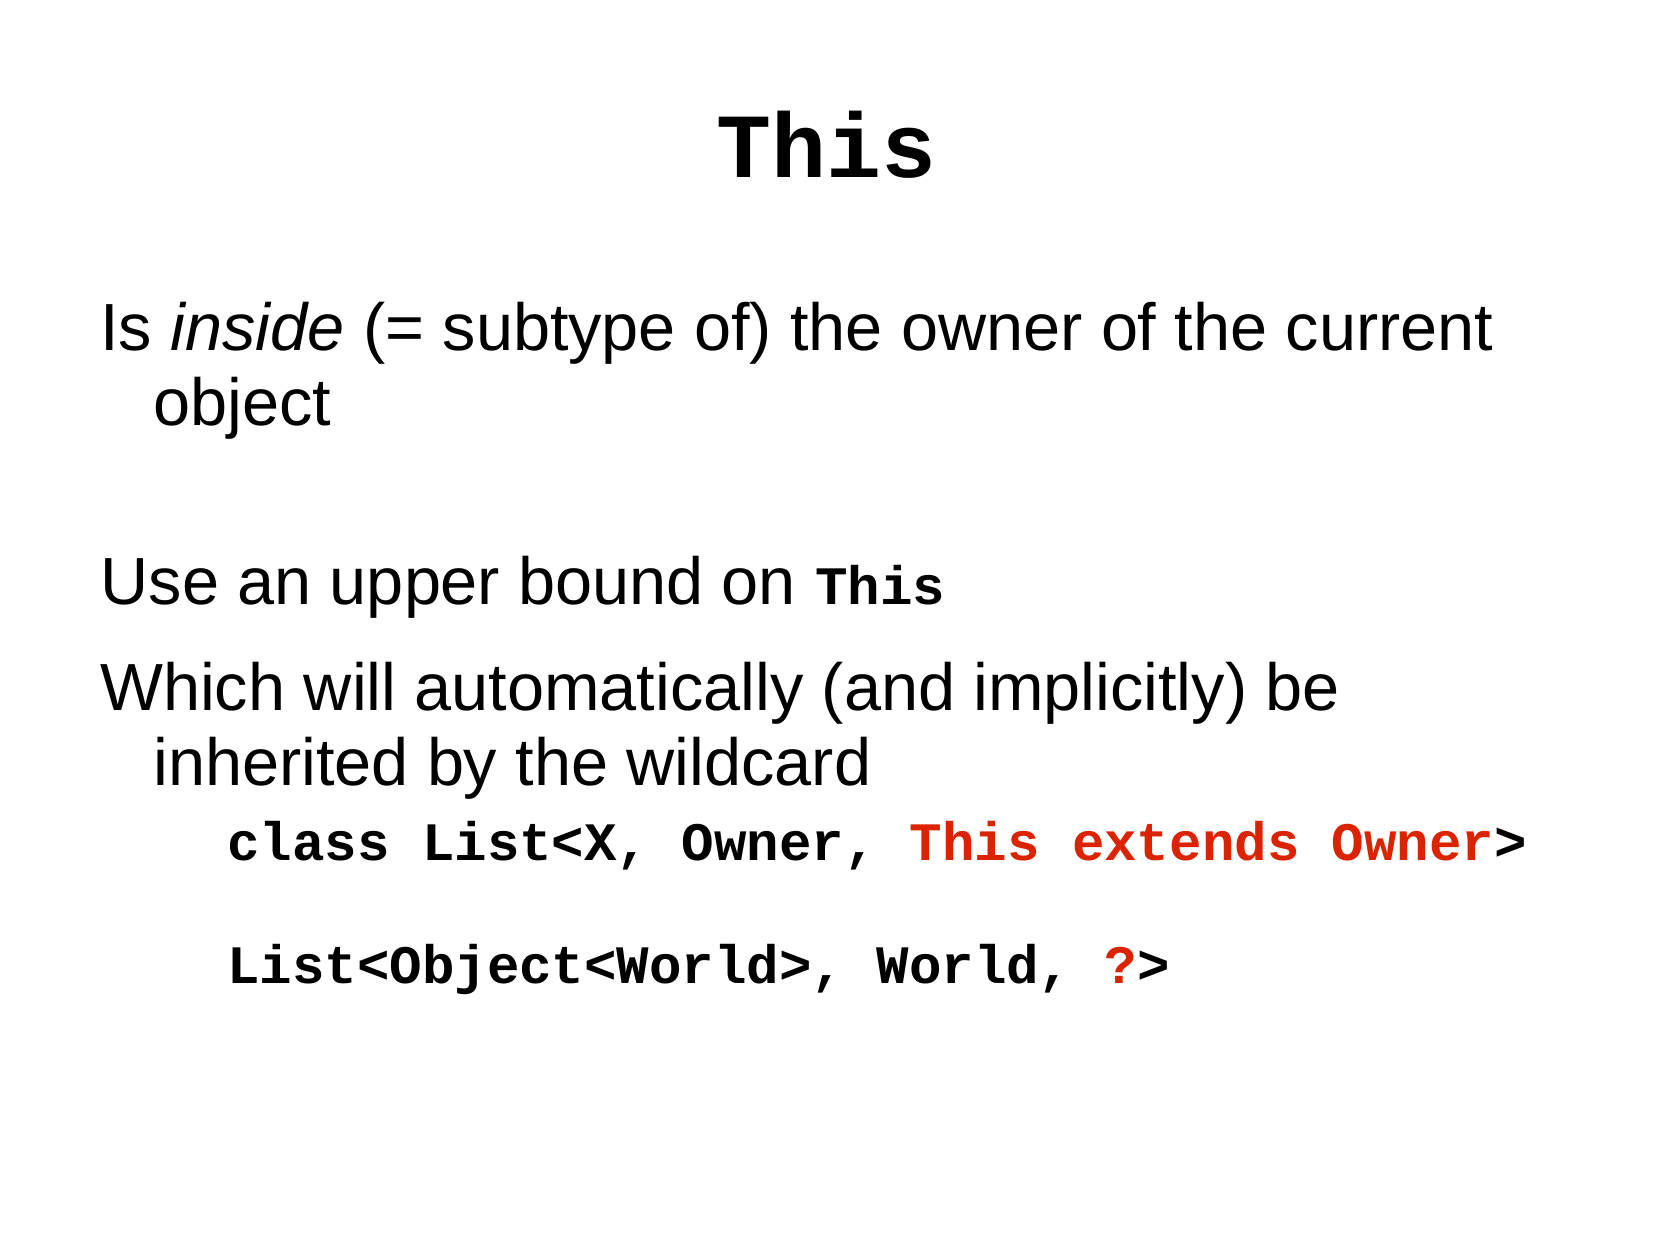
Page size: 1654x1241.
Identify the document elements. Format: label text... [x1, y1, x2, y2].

list Is inside (= subtype of) the owner of the current object Use an upper bound on This Which will automatically (and implicitly) be inherited by the wildcard class List<X, Owner, This extends Owner> List<Object<World>, World, ?> [82, 290, 1571, 1094]
title This [82, 56, 1571, 250]
